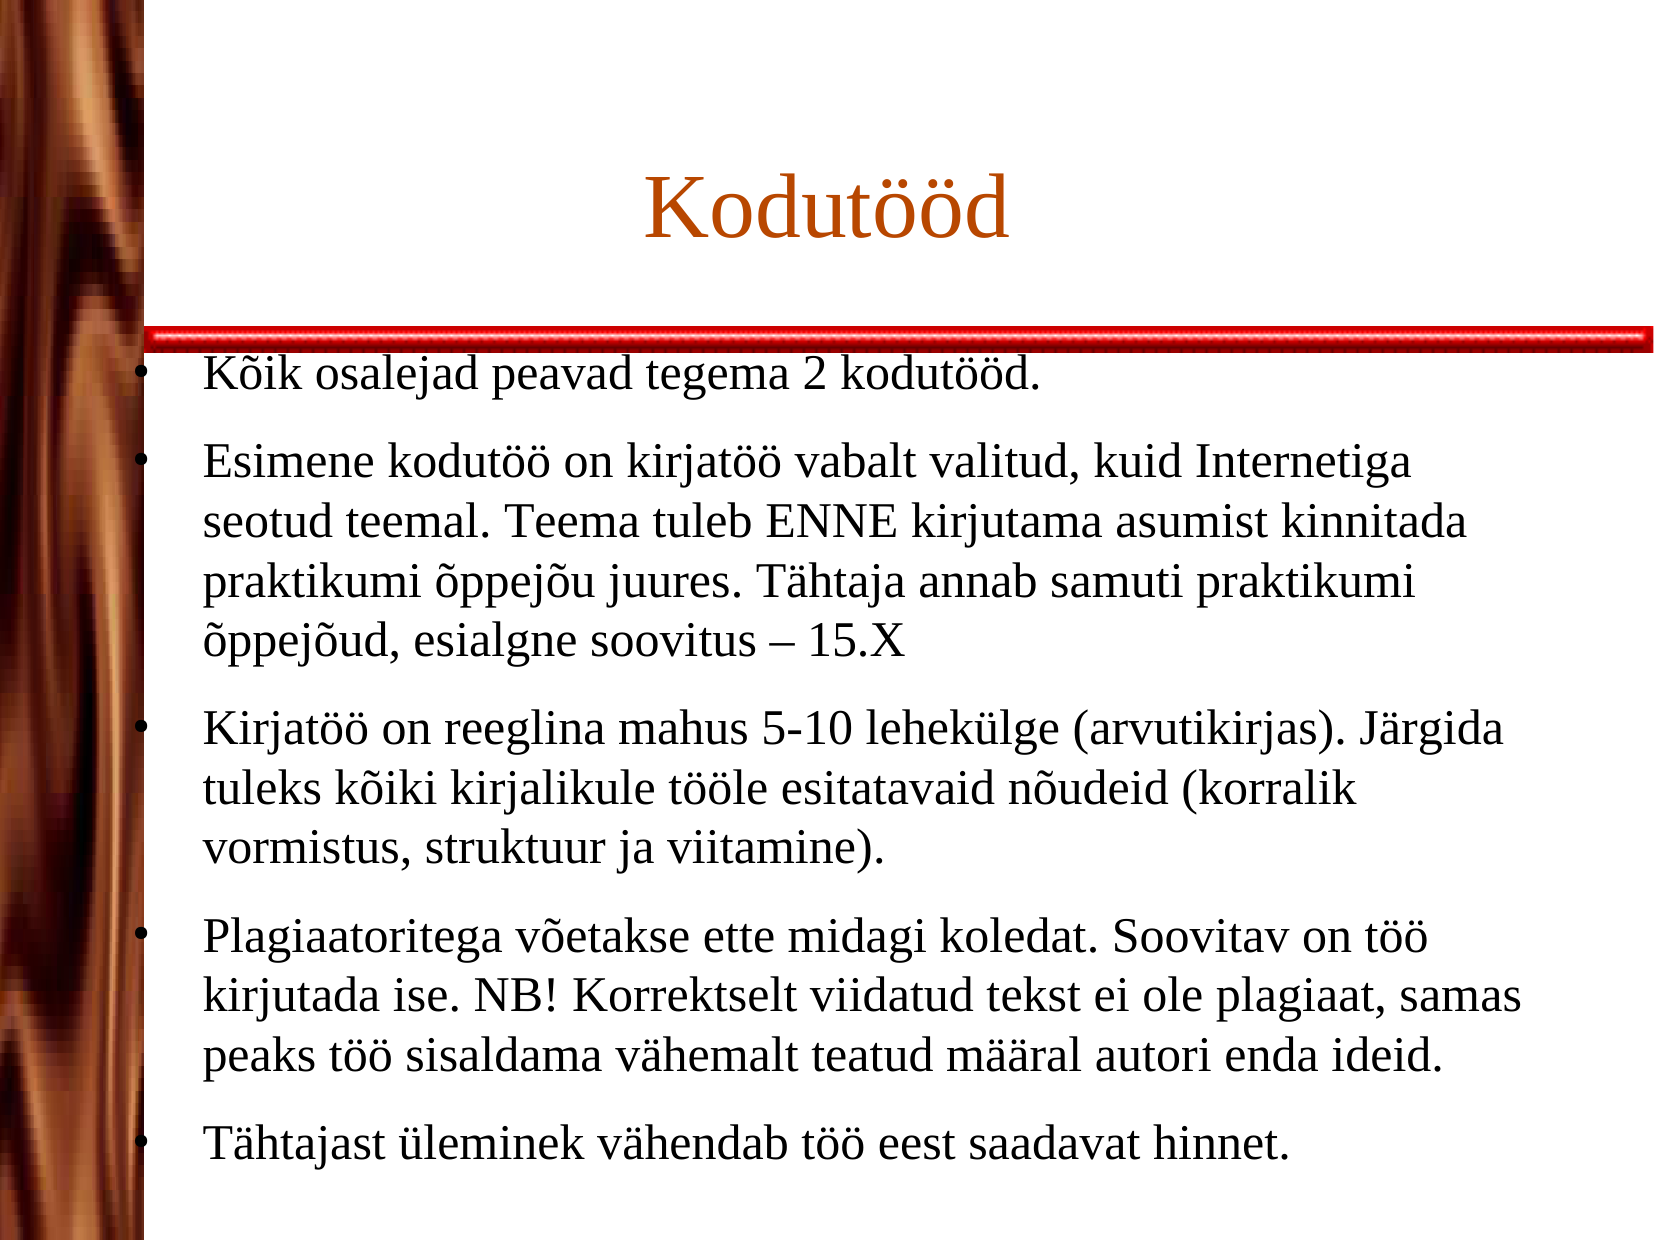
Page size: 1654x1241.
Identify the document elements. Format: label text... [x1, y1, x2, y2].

picture [0, 0, 1654, 1240]
list Kõik osalejad peavad tegema 2 kodutööd. Esimene kodutöö on kirjatöö vabalt valitud, kuid Internetiga seotud teemal. Teema tuleb ENNE kirjutama asumist kinnitada praktikumi õppejõu juures. Tähtaja annab samuti praktikumi õppejõud, esialgne soovitus – 15.X Kirjatöö on reeglina mahus 5-10 lehekülge (arvutikirjas). Järgida tuleks kõiki kirjalikule tööle esitatavaid nõudeid (korralik vormistus, struktuur ja viitamine). Plagiaatoritega võetakse ette midagi koledat. Soovitav on töö kirjutada ise. NB! Korrektselt viidatud tekst ei ole plagiaat, samas peaks töö sisaldama vähemalt teatud määral autori enda ideid. Tähtajast üleminek vähendab töö eest saadavat hinnet. [121, 344, 1533, 1176]
title Kodutööd [121, 100, 1533, 312]
